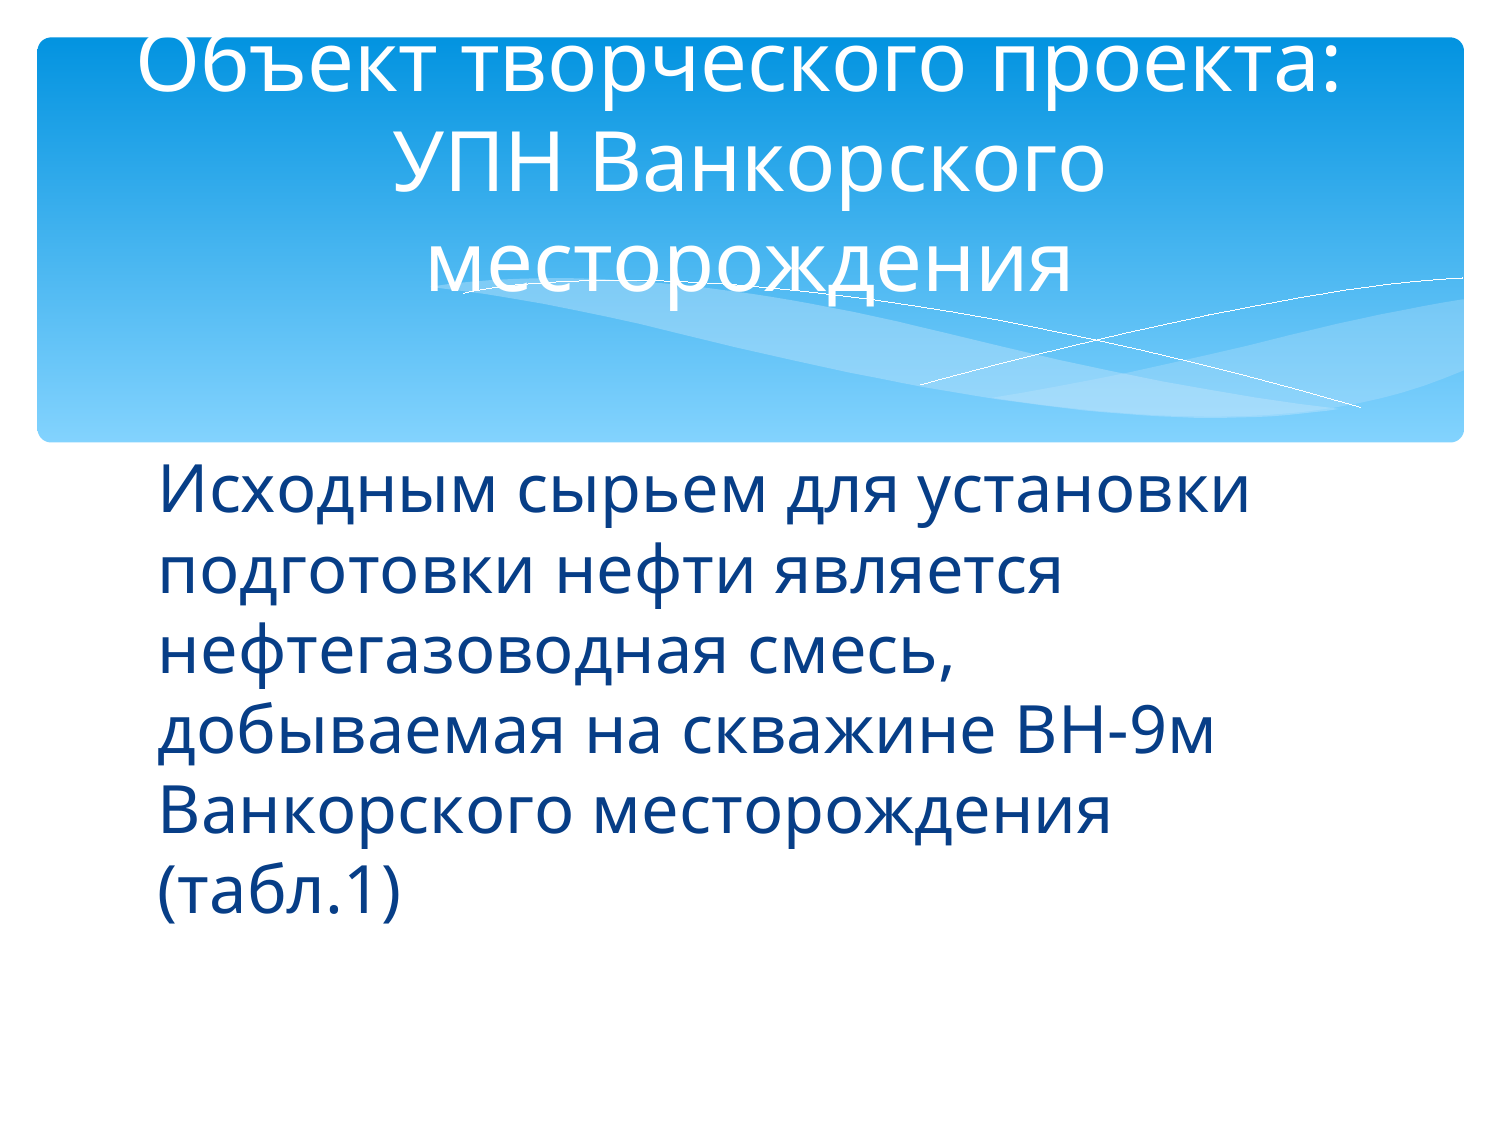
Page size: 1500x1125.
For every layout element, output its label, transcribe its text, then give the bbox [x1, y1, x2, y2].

list Исходным сырьем для установки подготовки нефти является нефтегазоводная смесь, добываемая на скважине ВН-9м Ванкорского месторождения (табл.1) [142, 438, 1359, 956]
title Объект творческого проекта: УПН Ванкорского месторождения [75, 50, 1426, 266]
